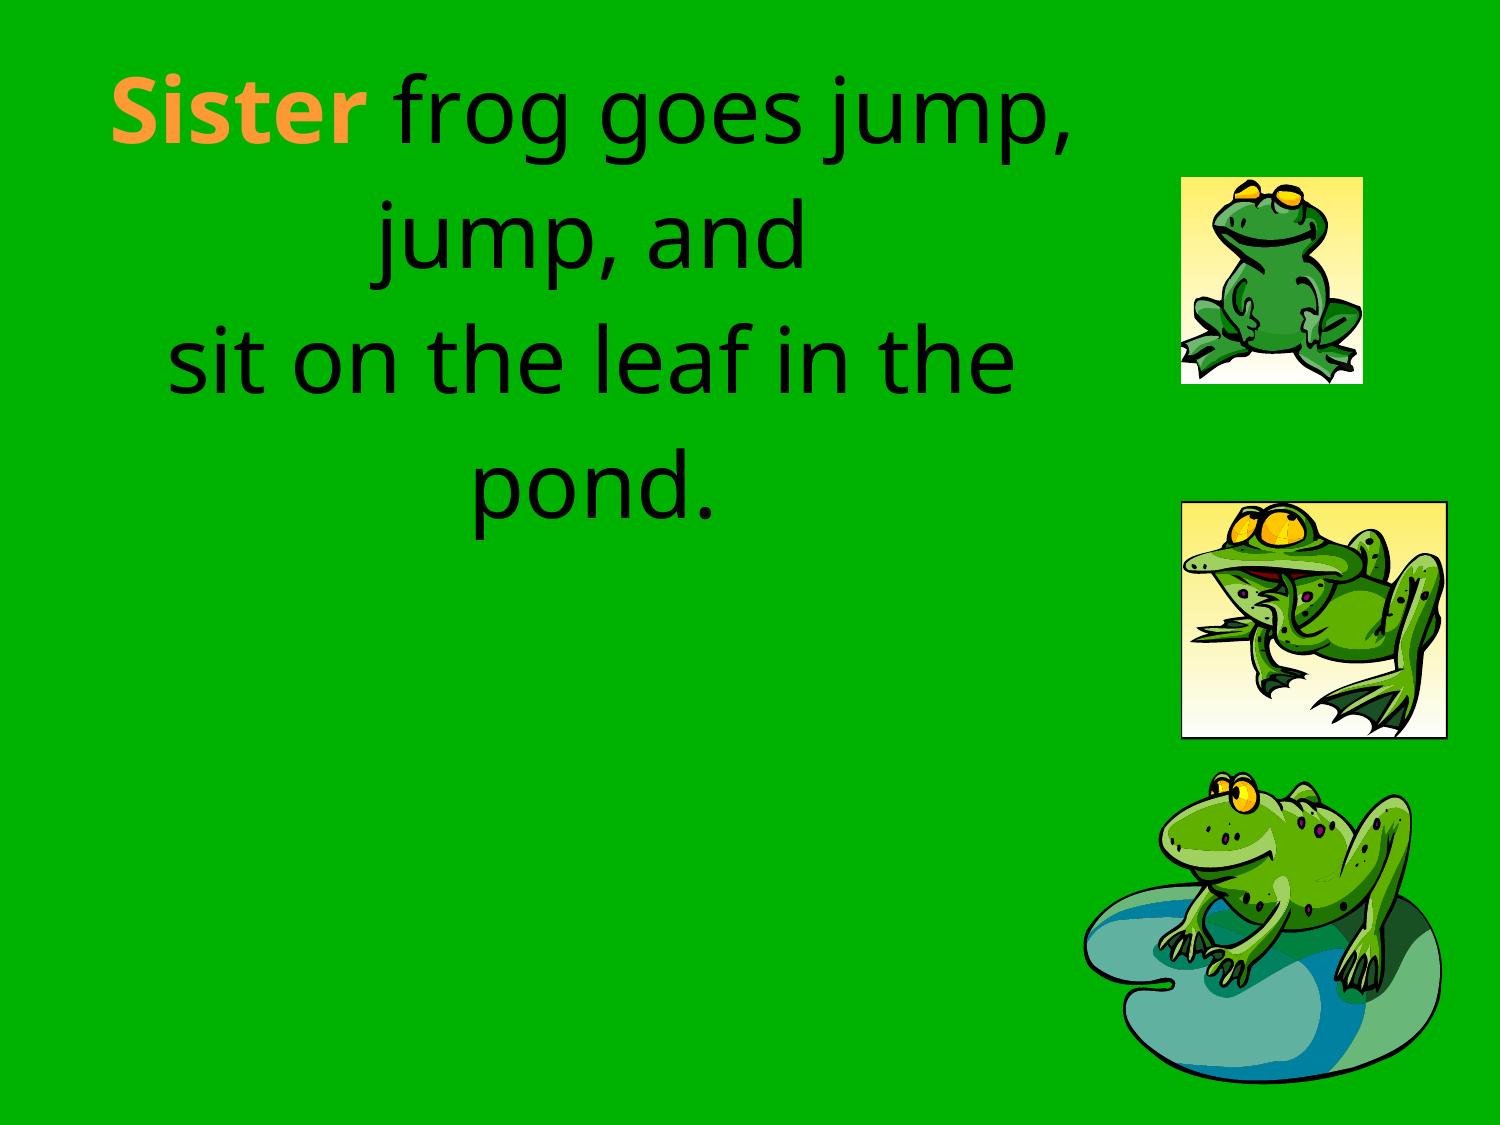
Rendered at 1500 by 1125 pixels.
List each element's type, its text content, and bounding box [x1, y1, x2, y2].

picture [1181, 177, 1363, 384]
title Sister frog goes jump, jump, and sit on the leaf in the pond. [29, 26, 1157, 554]
picture [1181, 501, 1447, 739]
picture [1080, 766, 1447, 1093]
